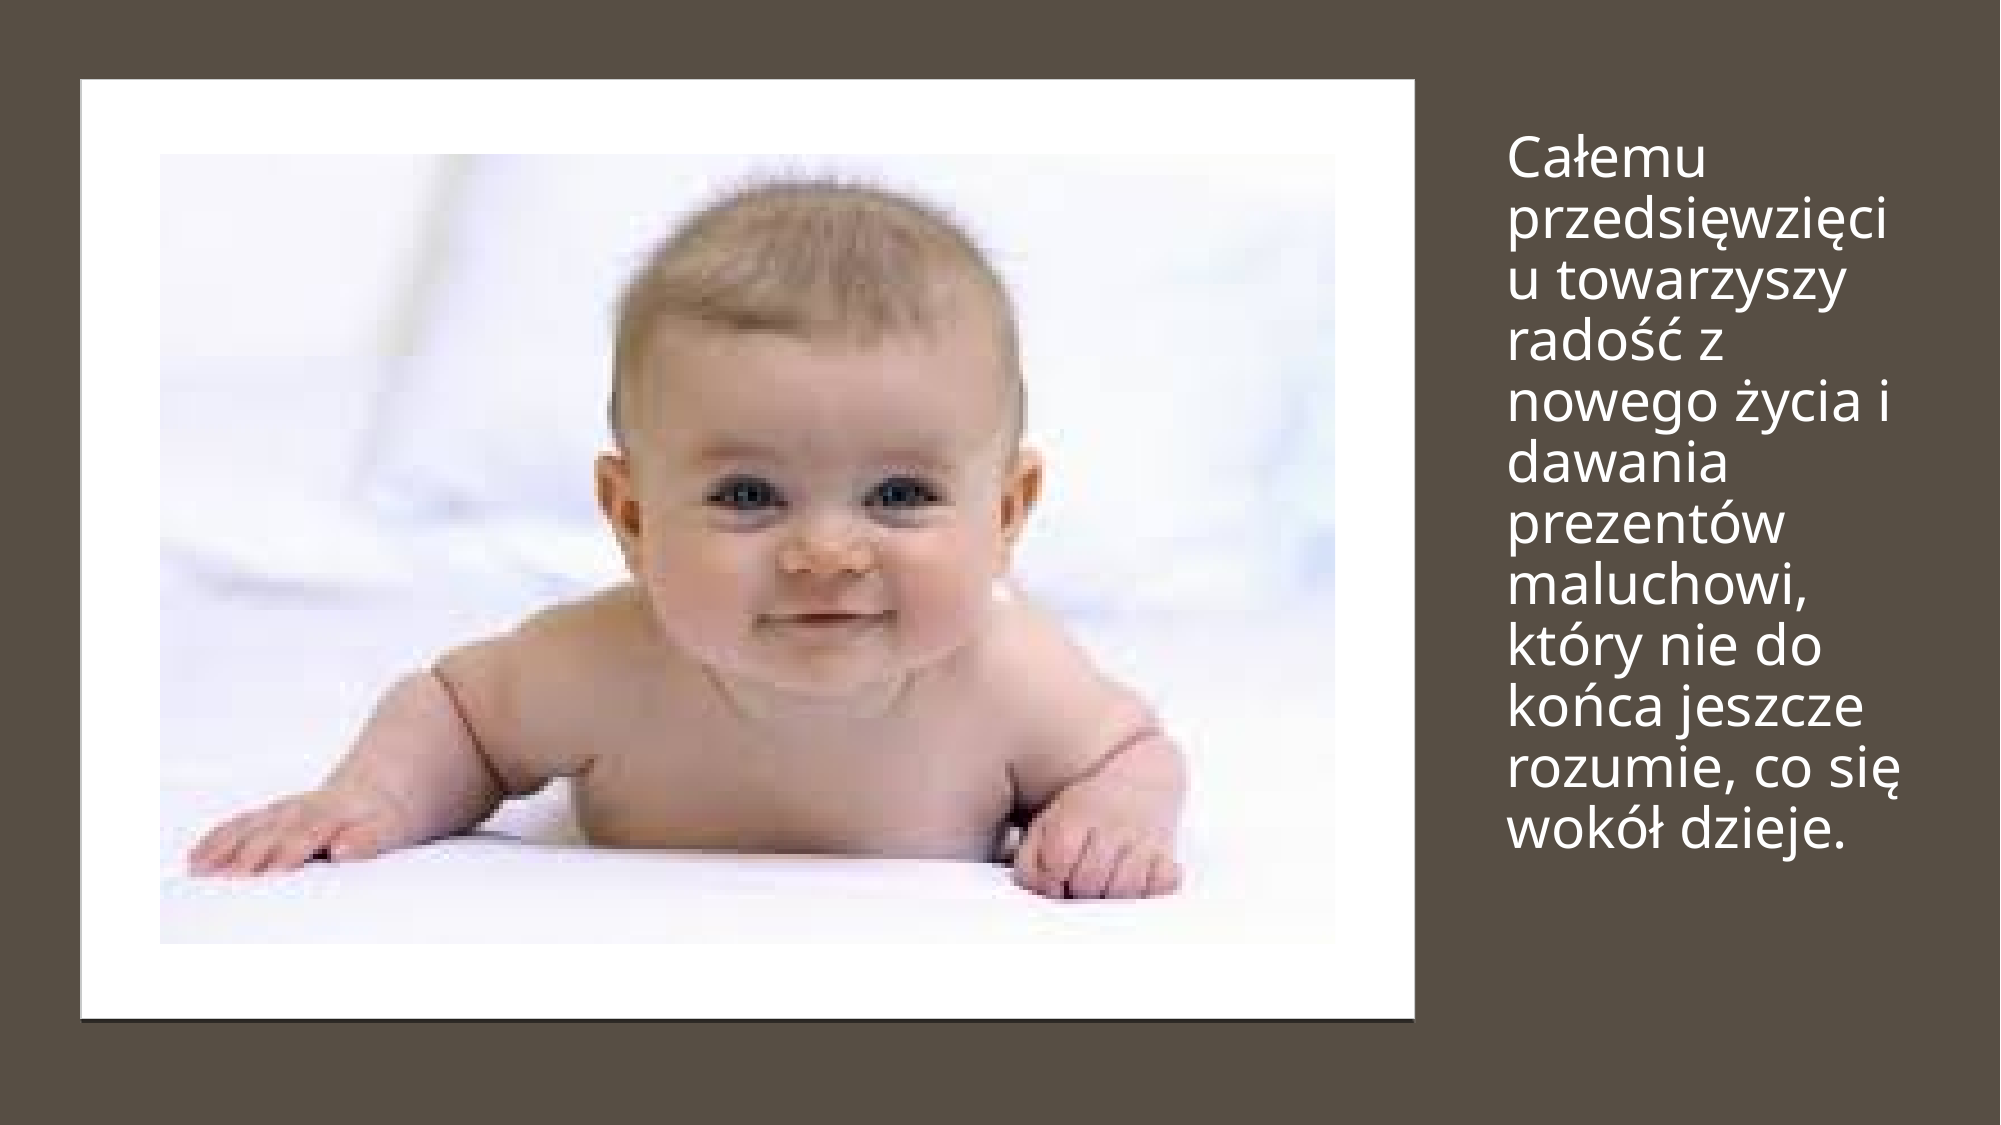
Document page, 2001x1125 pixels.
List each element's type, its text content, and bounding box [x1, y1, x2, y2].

picture [160, 154, 1336, 944]
title Całemu przedsięwzięciu towarzyszy radość z nowego życia i dawania prezentów maluchowi, który nie do końca jeszcze rozumie, co się wokół dzieje. [1491, 101, 1921, 888]
text_box [0, 0, 2000, 1125]
